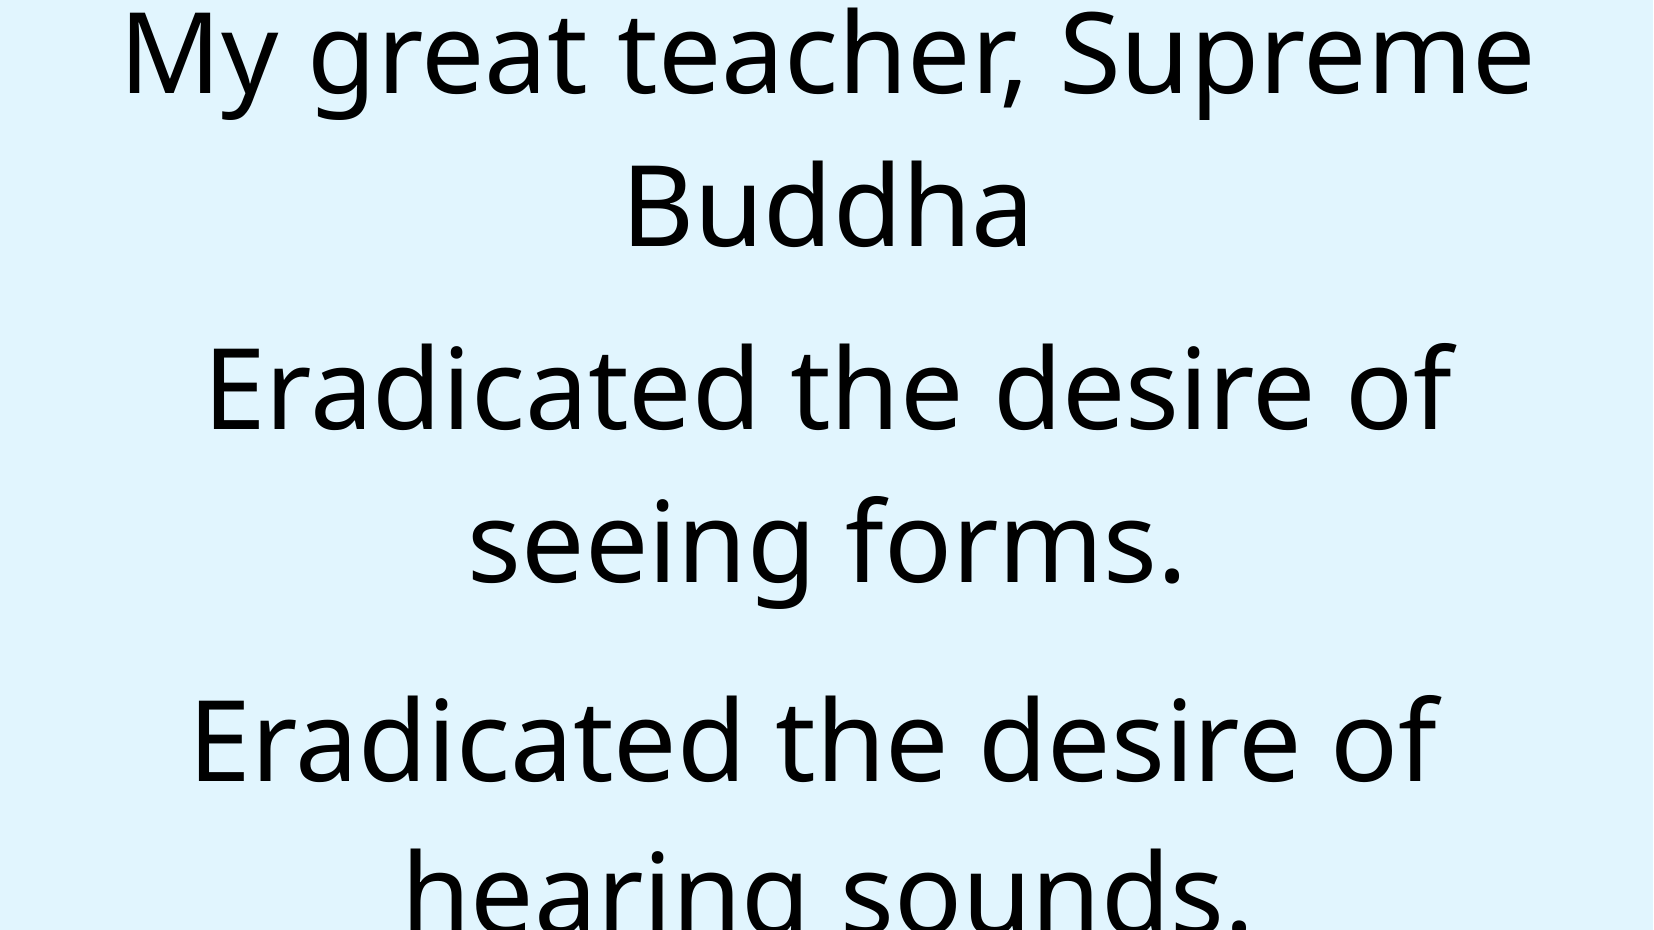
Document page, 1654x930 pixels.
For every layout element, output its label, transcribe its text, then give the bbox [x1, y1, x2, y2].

subtitle My great teacher, Supreme Buddha Eradicated the desire of seeing forms. Eradicated the desire of hearing sounds. [42, 2, 1614, 930]
